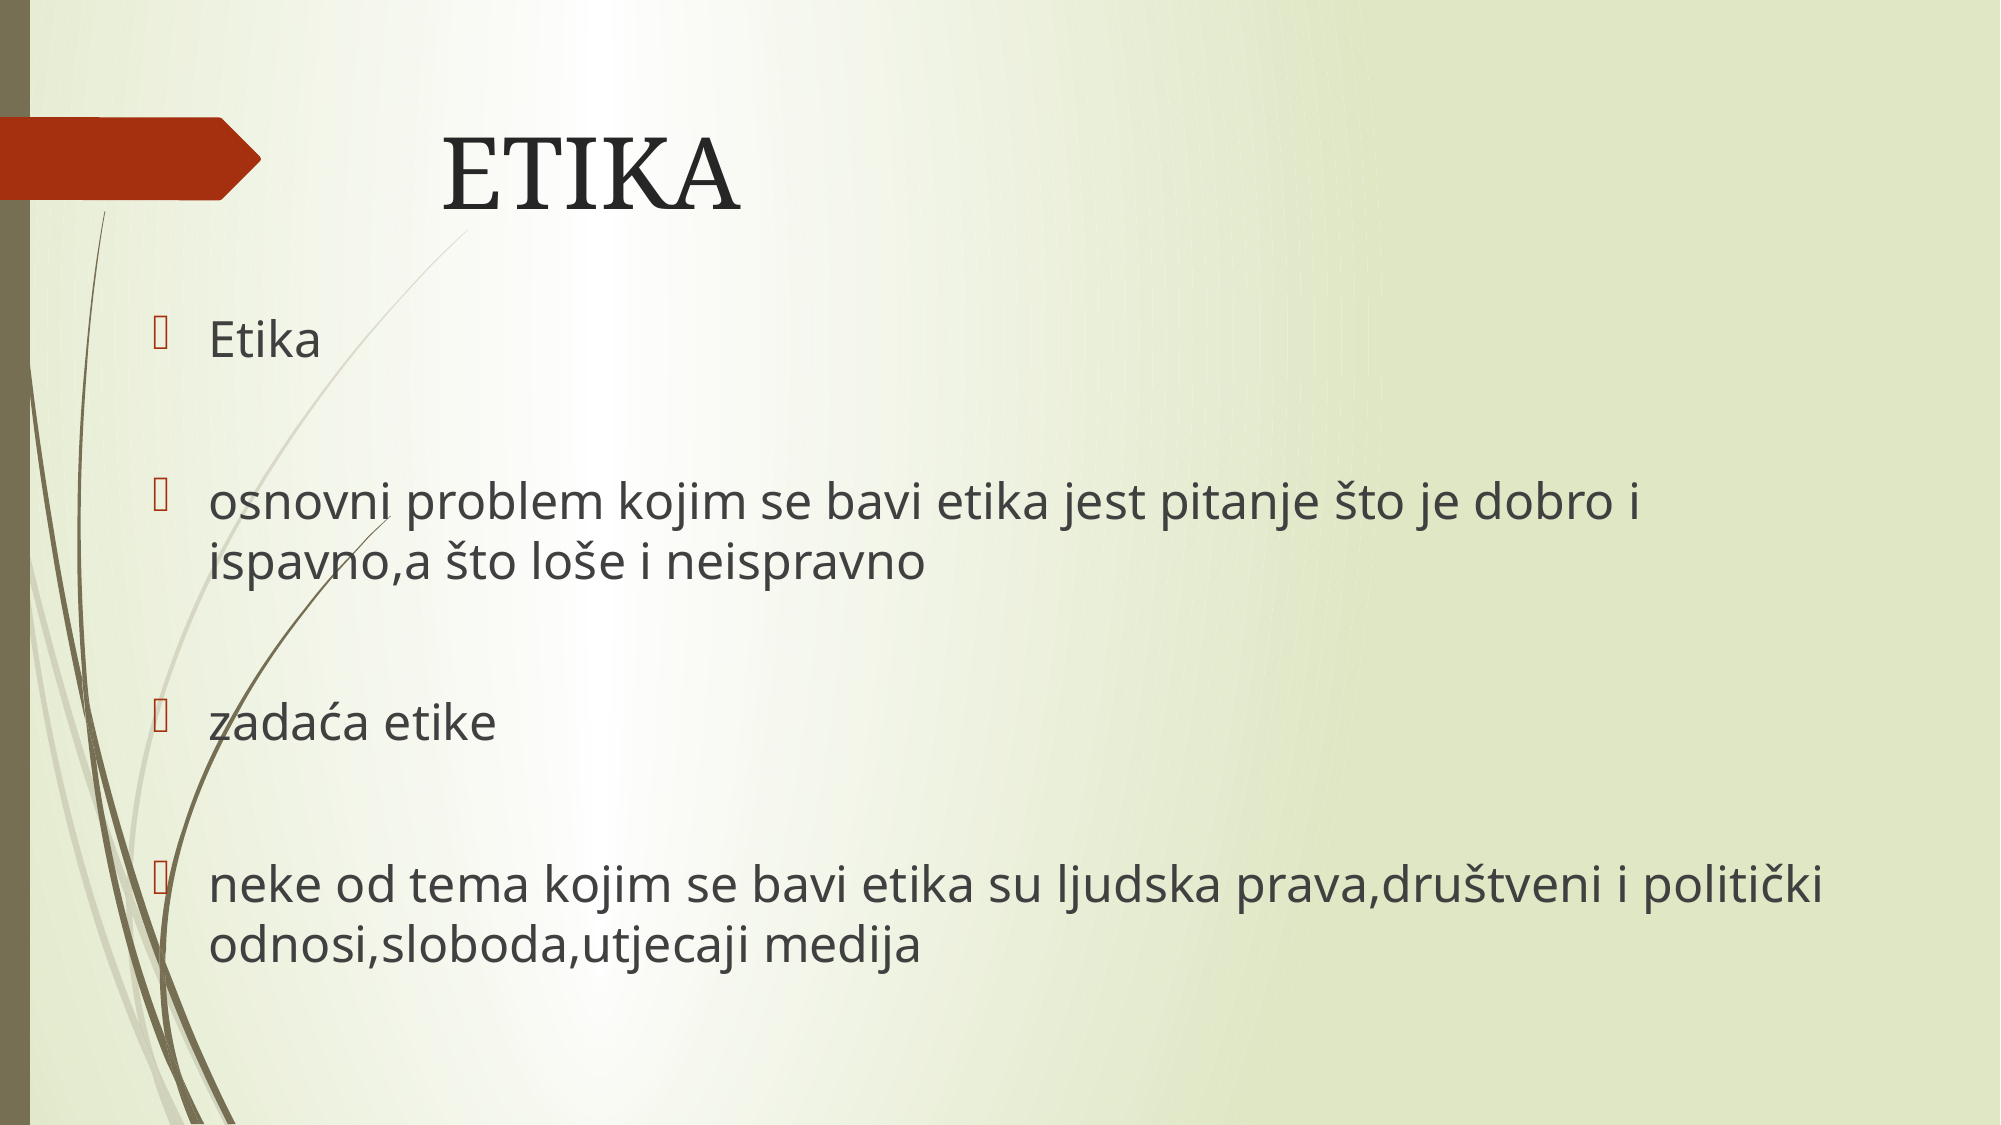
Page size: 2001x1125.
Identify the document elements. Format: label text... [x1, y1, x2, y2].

title ETIKA [425, 102, 1888, 313]
list Etika osnovni problem kojim se bavi etika jest pitanje što je dobro i ispavno,a što loše i neispravno zadaća etike neke od tema kojim se bavi etika su ljudska prava,društveni i politički odnosi,sloboda,utjecaji medija [137, 299, 1863, 1062]
